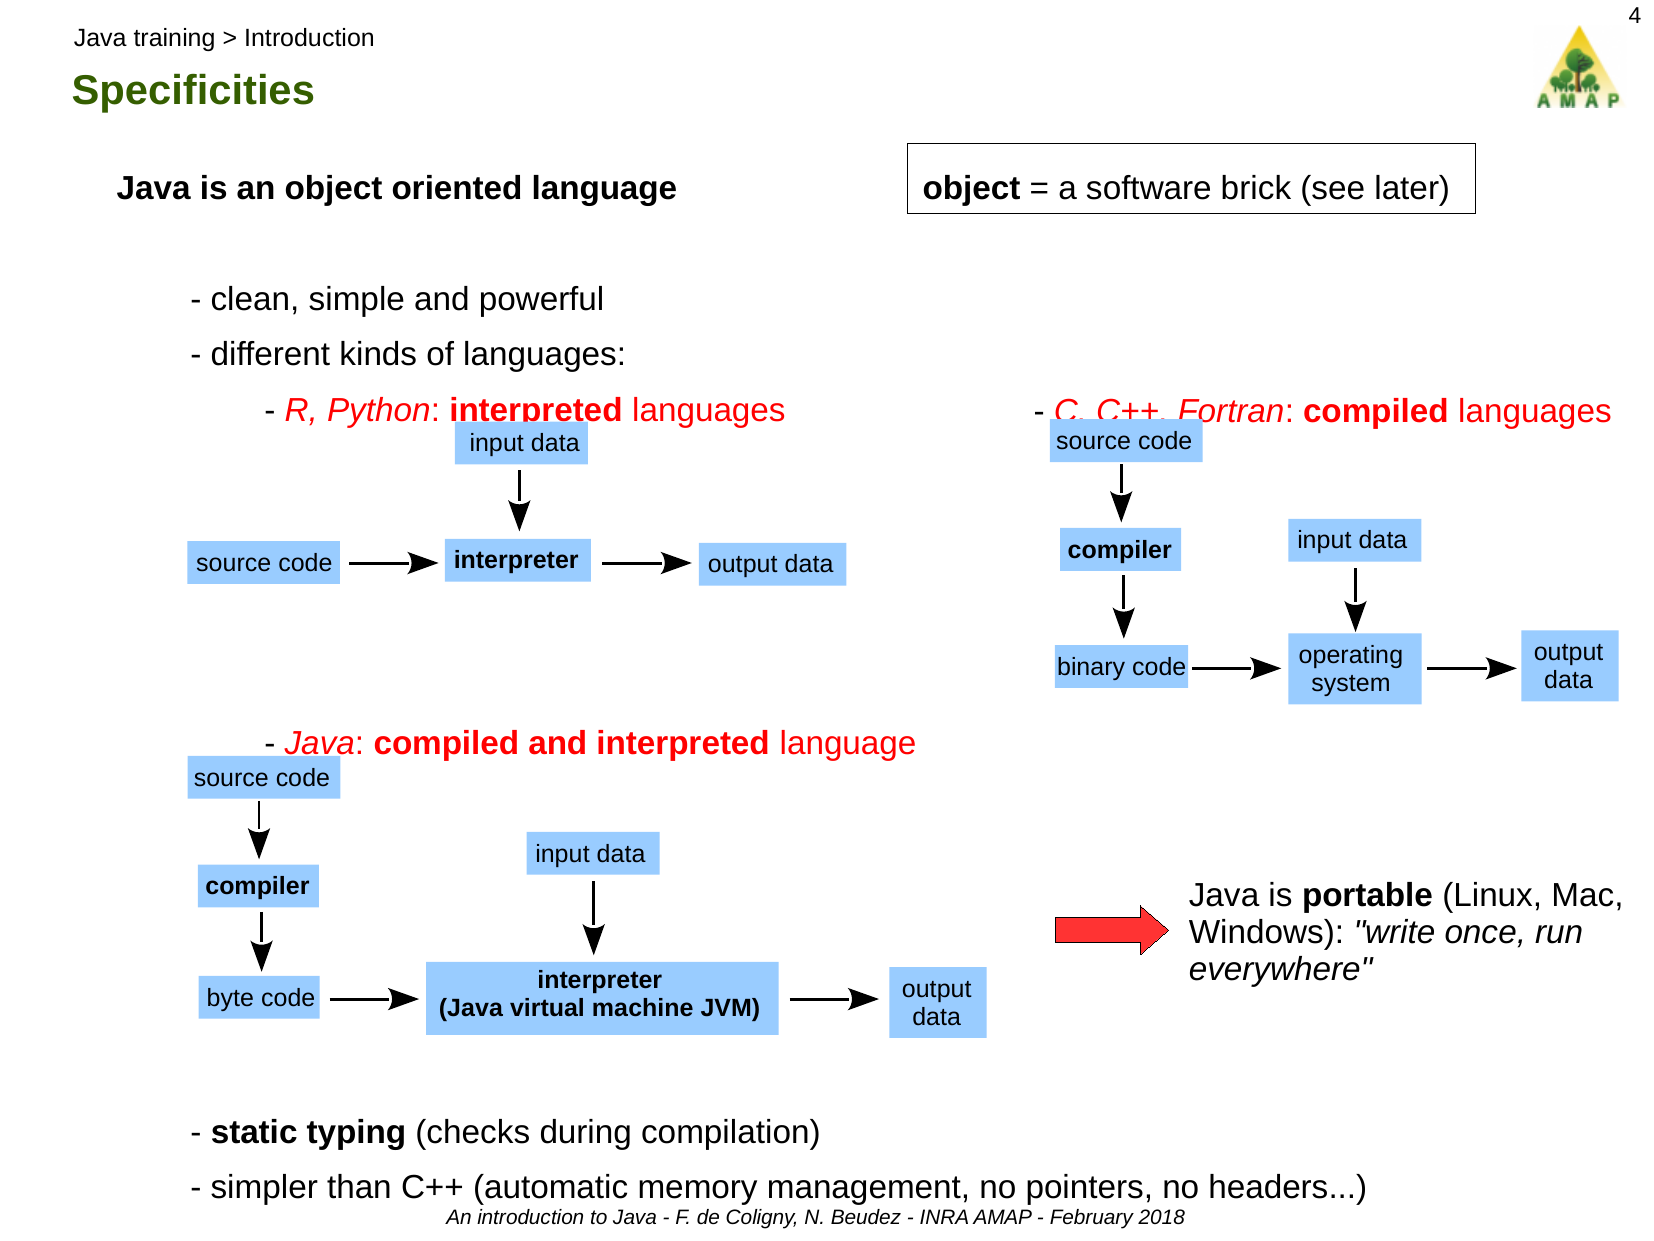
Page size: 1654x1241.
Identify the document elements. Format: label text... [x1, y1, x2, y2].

text_box - C, C++, Fortran: compiled languages [1018, 366, 1644, 419]
text_box object = a software brick (see later) [907, 143, 1476, 196]
text_box [1055, 905, 1169, 955]
text_box Java is an object oriented language - clean, simple and powerful - different kinds of languages: - R, Python: interpreted languages - Java: compiled and interpreted language - static typing (checks during compilation) - simpler than C++ (automatic memory management, no pointers, no headers...) [101, 143, 1485, 1195]
text_box source code [1041, 419, 1210, 463]
text_box input data [454, 421, 598, 465]
text_box byte code [191, 975, 336, 1019]
text_box output data [886, 967, 987, 1038]
text_box operating system [1280, 633, 1422, 705]
text_box input data [520, 831, 664, 875]
text_box binary code [1042, 645, 1212, 689]
text_box Specificities [56, 59, 1120, 121]
text_box interpreter (Java virtual machine JVM) [421, 958, 779, 1030]
text_box interpreter [438, 538, 602, 582]
text_box [426, 1030, 779, 1035]
text_box source code [181, 541, 351, 584]
text_box source code [178, 755, 348, 799]
picture [1533, 25, 1627, 108]
text_box Java is portable (Linux, Mac, Windows): "write once, run everywhere" [1174, 869, 1640, 996]
text_box output data [1518, 630, 1619, 702]
text_box Java is an object oriented language - clean, simple and powerful - different kinds of languages: - R, Python: interpreted languages - Java: compiled and interpreted language - static typing (checks during compilation) - simpler than C++ (automatic memory management, no pointers, no headers...) [908, 196, 1475, 213]
text_box Java training > Introduction [59, 16, 1004, 60]
text_box compiler [190, 864, 330, 912]
text_box input data [1282, 518, 1425, 562]
text_box compiler [1052, 528, 1195, 571]
text_box output data [693, 542, 861, 586]
